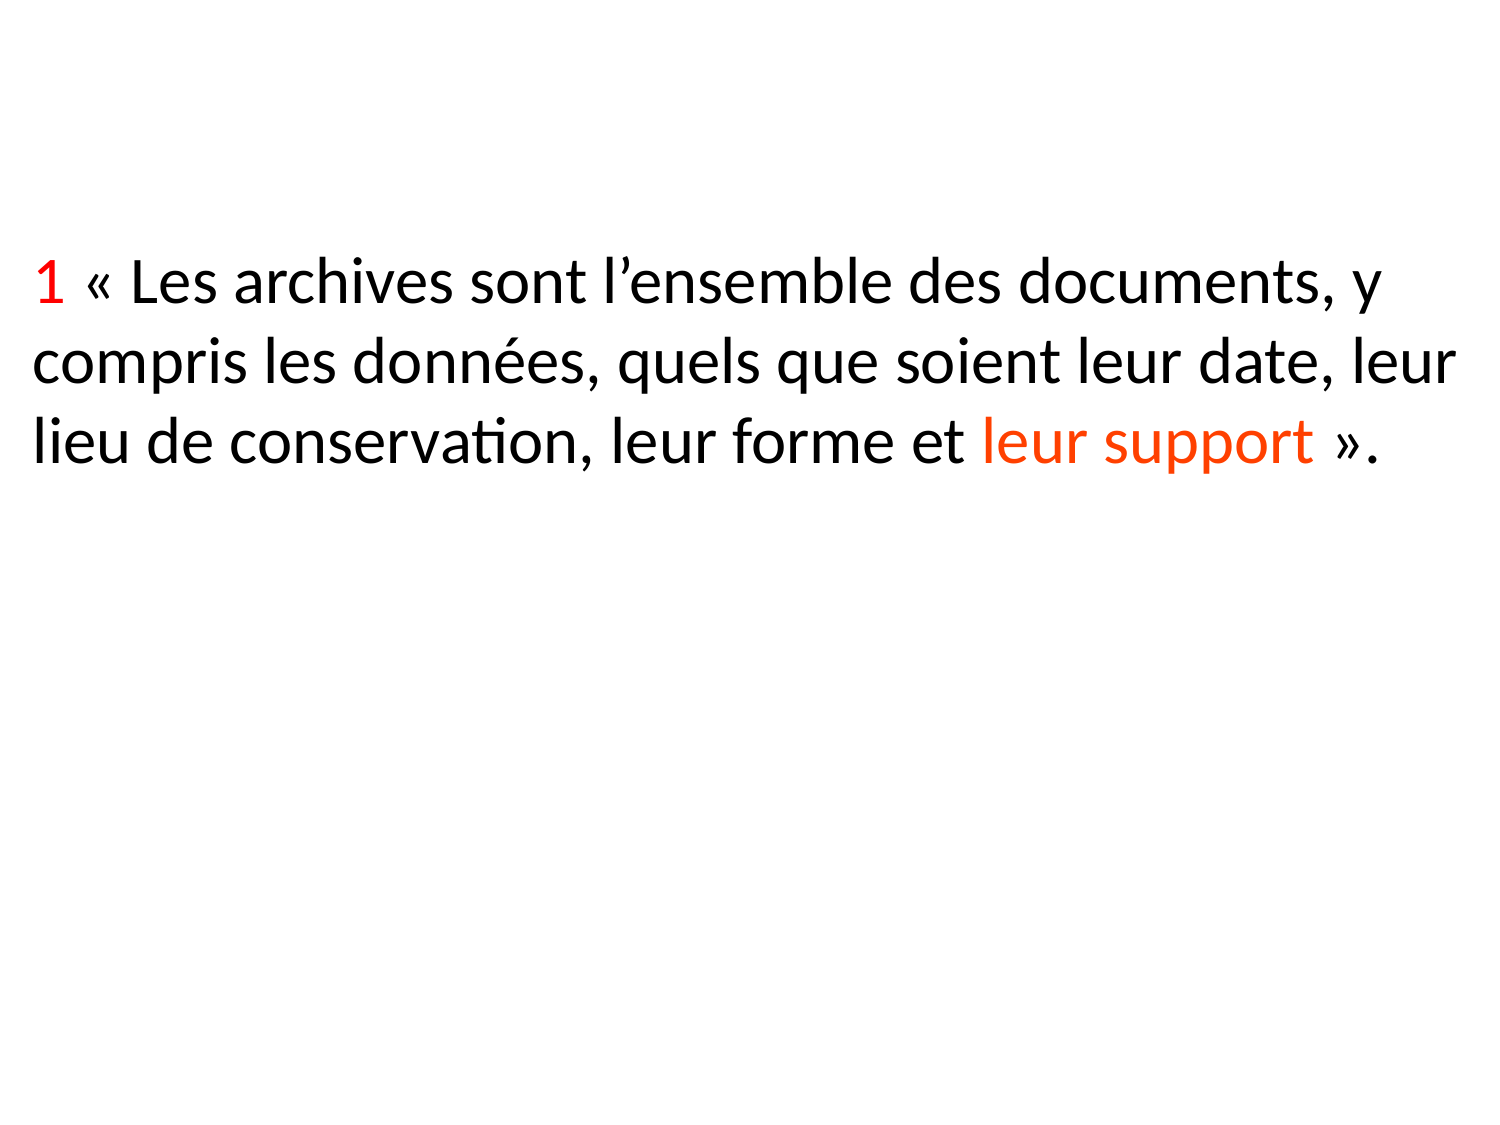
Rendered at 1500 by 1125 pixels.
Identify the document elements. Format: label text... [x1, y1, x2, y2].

text_box 1 « Les archives sont l’ensemble des documents, y compris les données, quels que soient leur date, leur lieu de conservation, leur forme et leur support ». [18, 69, 1500, 856]
